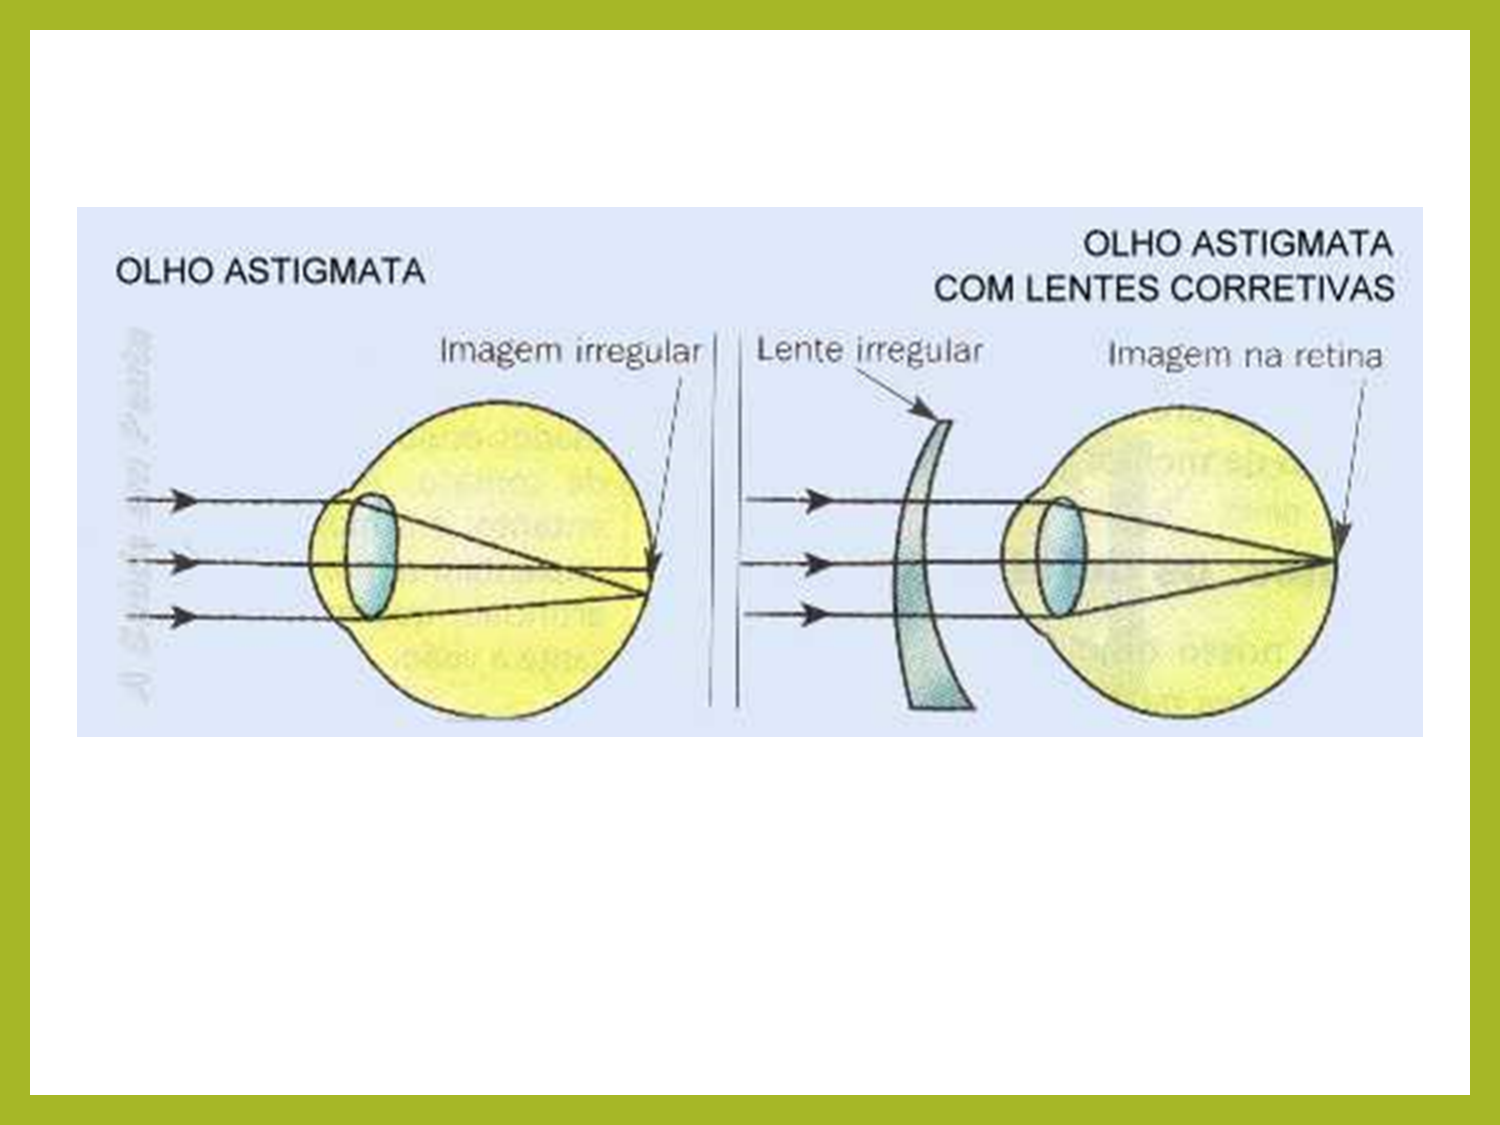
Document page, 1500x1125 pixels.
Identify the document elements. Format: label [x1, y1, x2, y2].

picture [77, 208, 1423, 737]
